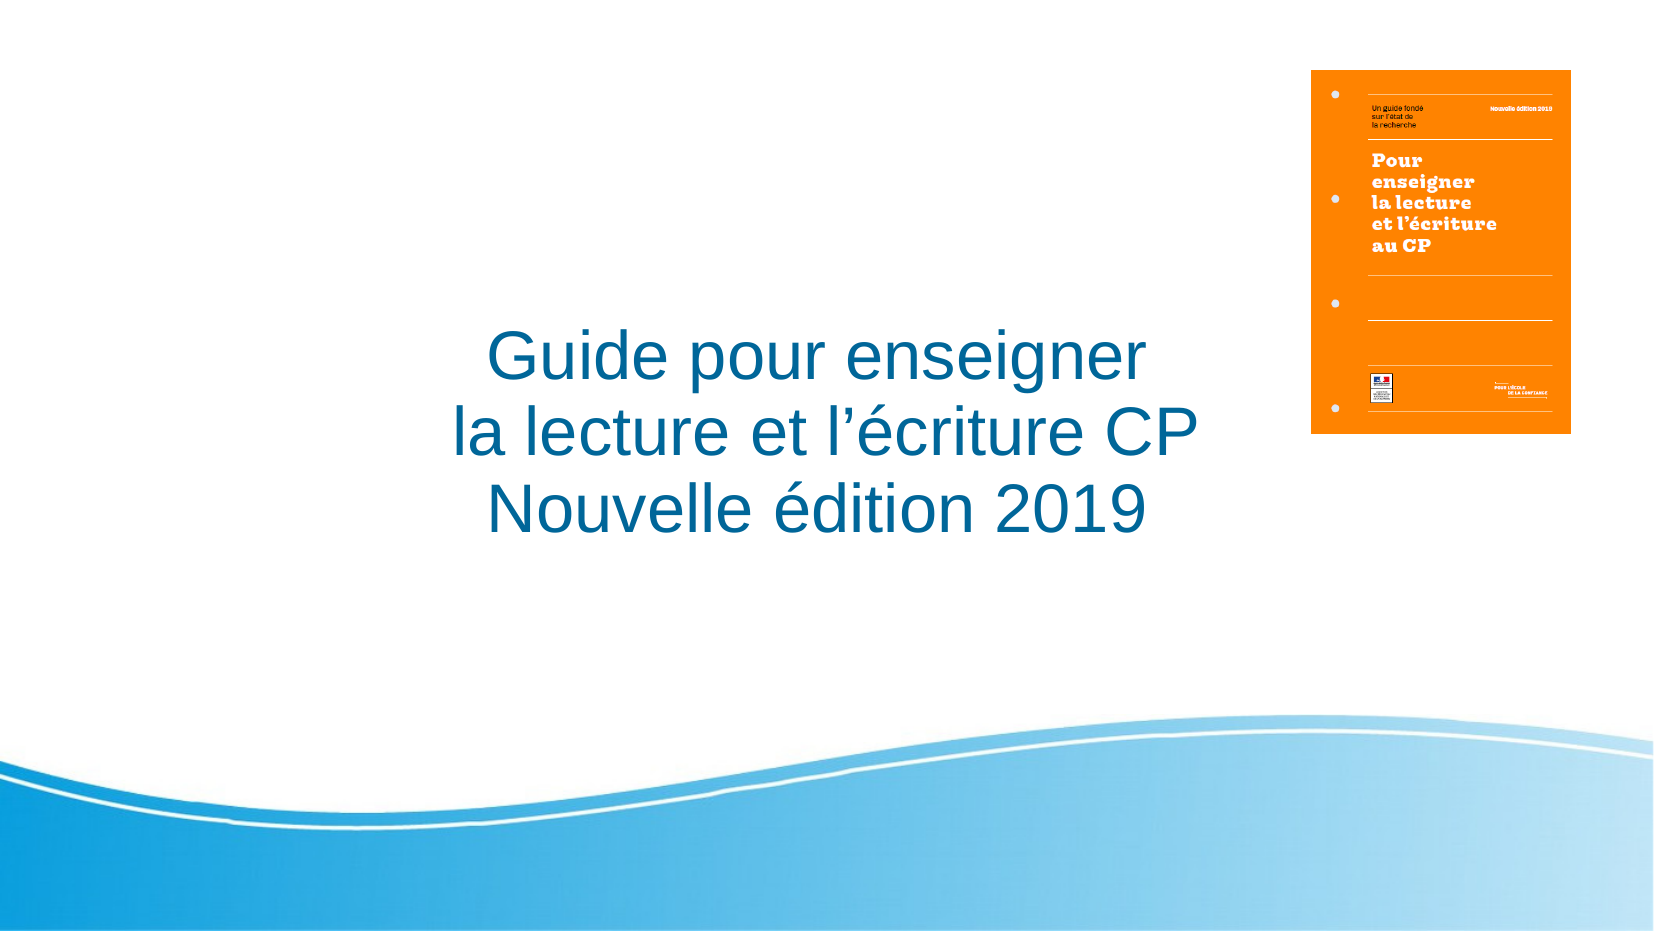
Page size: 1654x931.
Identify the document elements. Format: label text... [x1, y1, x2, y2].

picture [1311, 70, 1571, 434]
title Guide pour enseigner la lecture et l’écriture CP Nouvelle édition 2019 [82, 316, 1311, 377]
picture [0, 714, 1654, 931]
list [82, 377, 1571, 626]
